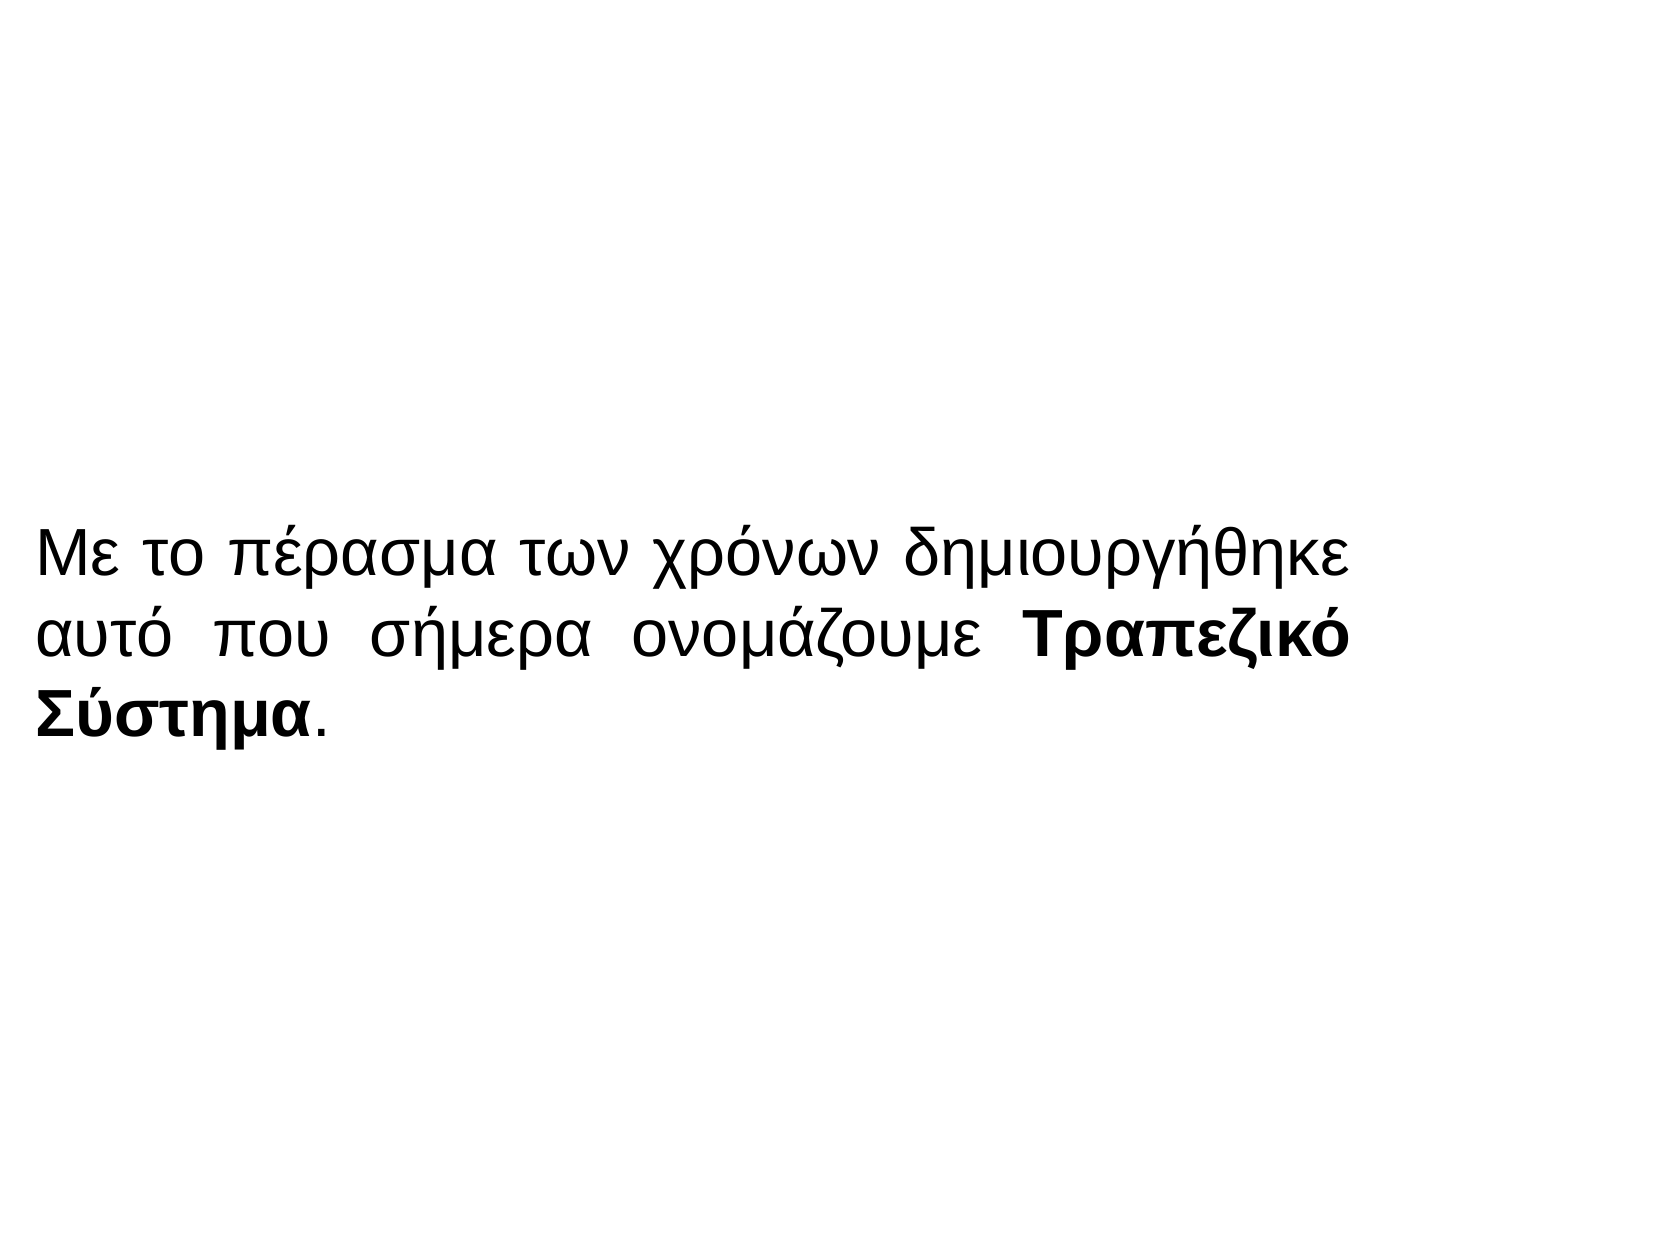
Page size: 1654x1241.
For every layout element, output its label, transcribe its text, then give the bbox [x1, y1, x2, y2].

list Με το πέρασμα των χρόνων δημιουργήθηκε αυτό που σήμερα ονομάζουμε Τραπεζικό Σύστημα. [0, 290, 1489, 1109]
